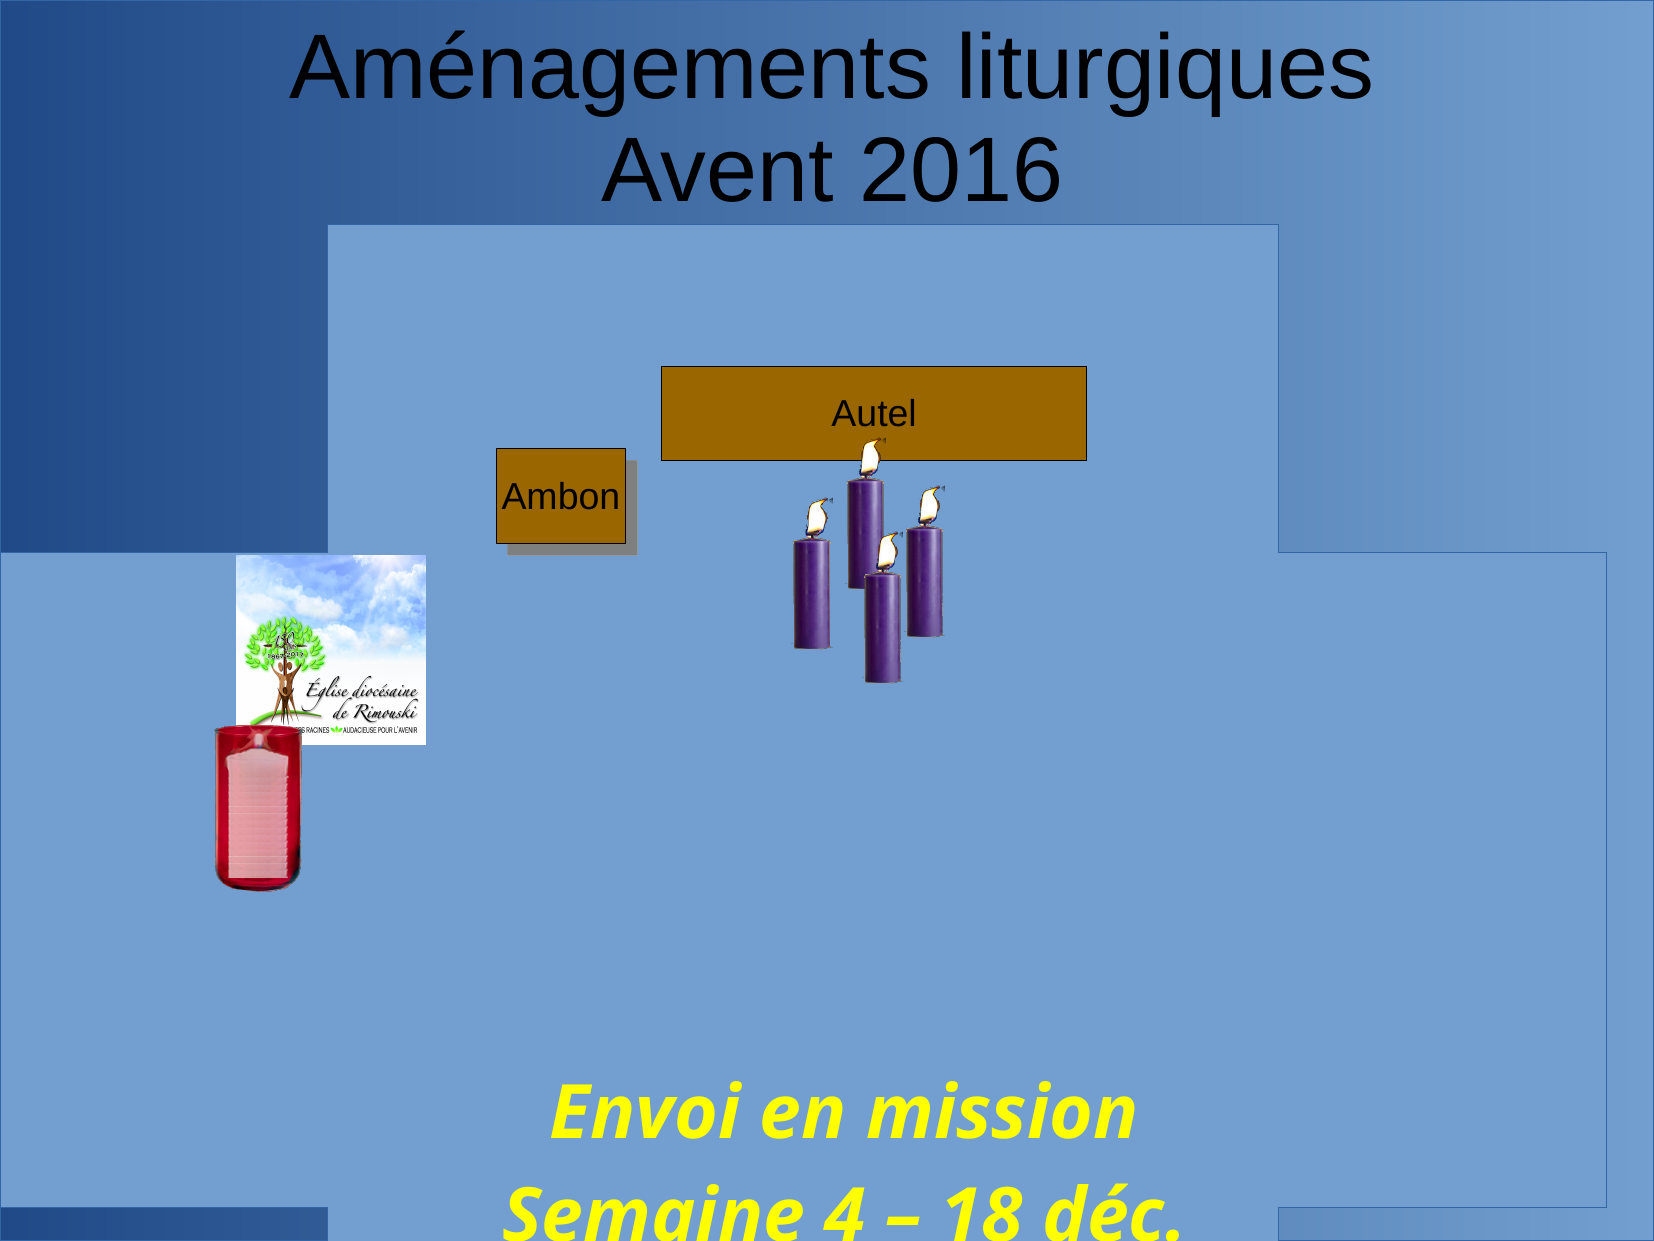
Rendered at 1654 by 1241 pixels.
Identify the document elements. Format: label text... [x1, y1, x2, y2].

text_box Autel [661, 366, 1087, 461]
picture [212, 555, 426, 893]
picture [845, 436, 903, 686]
title Aménagements liturgiques Avent 2016 [181, 11, 1484, 225]
picture [904, 484, 945, 639]
picture [791, 496, 833, 651]
text_box Envoi en mission Semaine 4 – 18 déc. [472, 1051, 1217, 1241]
text_box Ambon [496, 448, 626, 544]
text_box [0, 225, 1607, 1241]
